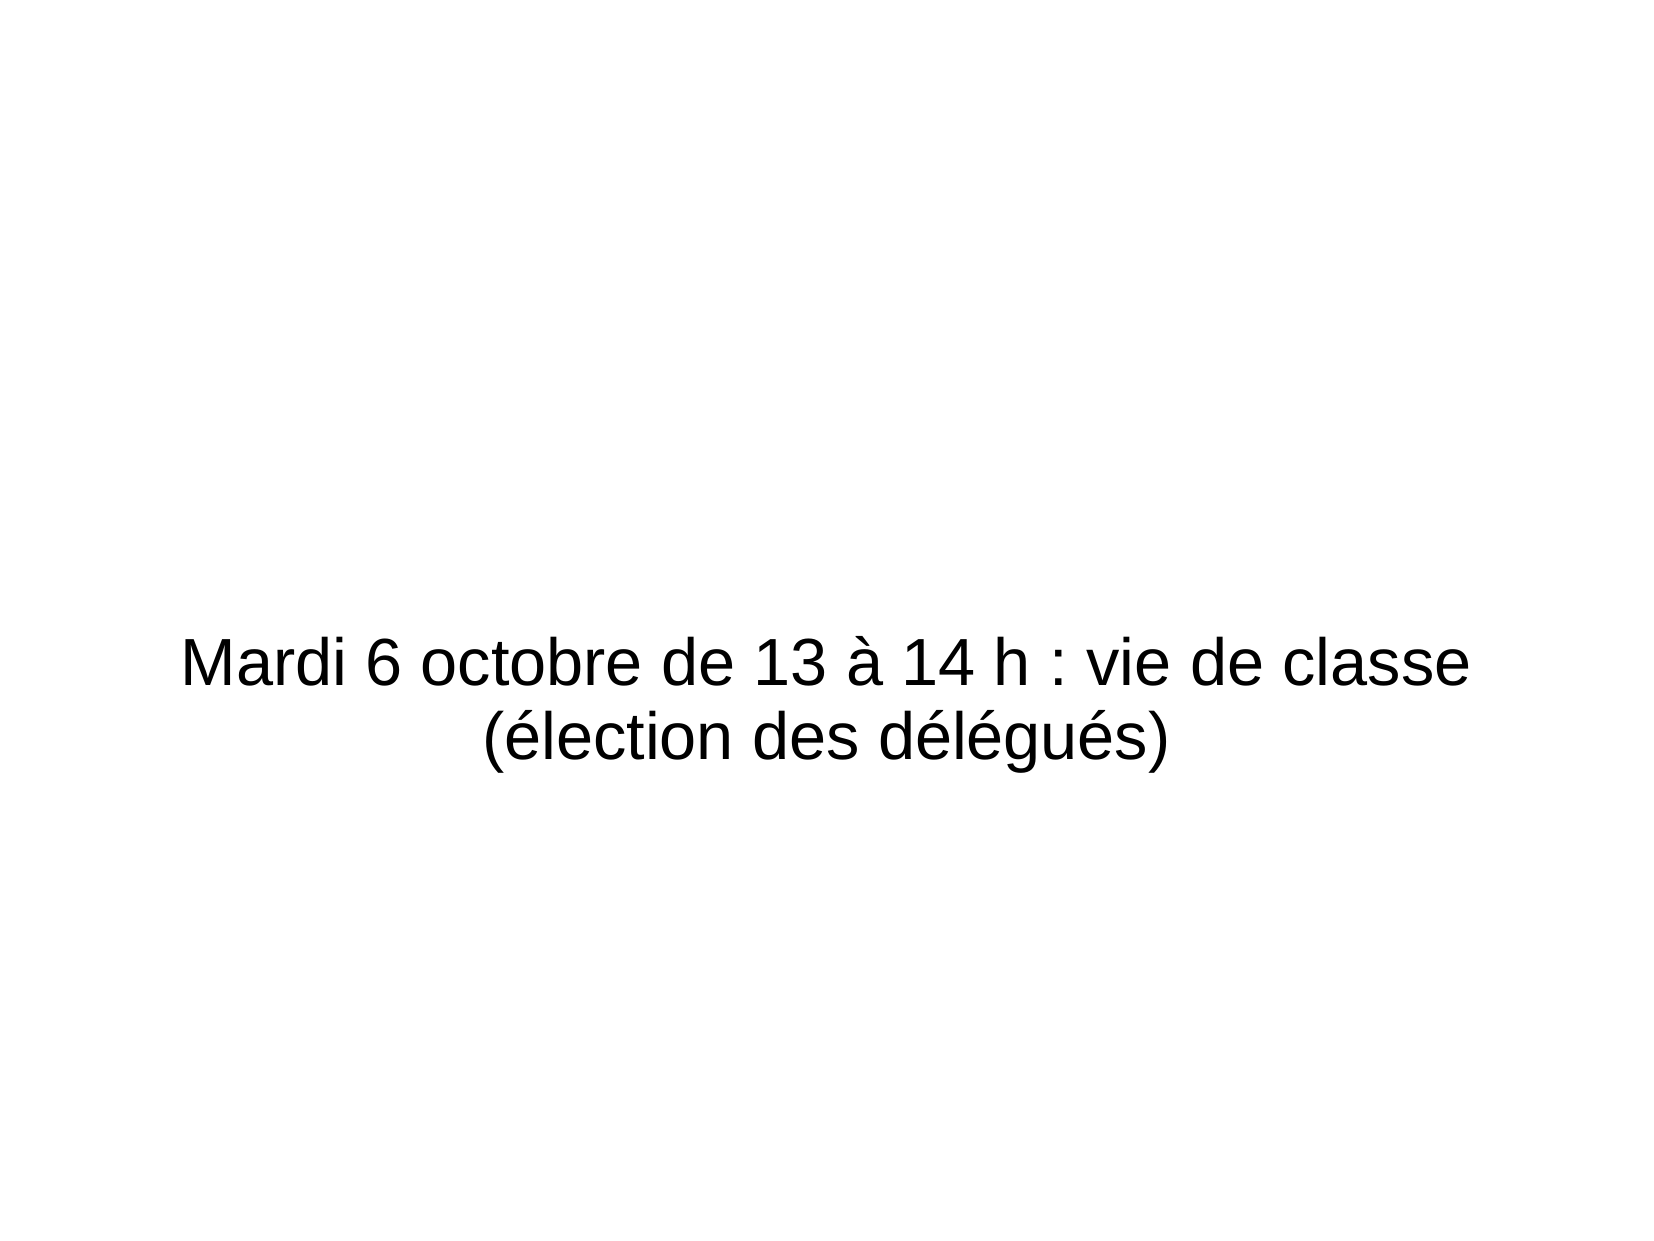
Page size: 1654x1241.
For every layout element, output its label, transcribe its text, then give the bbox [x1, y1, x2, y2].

subtitle Mardi 6 octobre de 13 à 14 h : vie de classe (élection des délégués) [82, 297, 1571, 1102]
